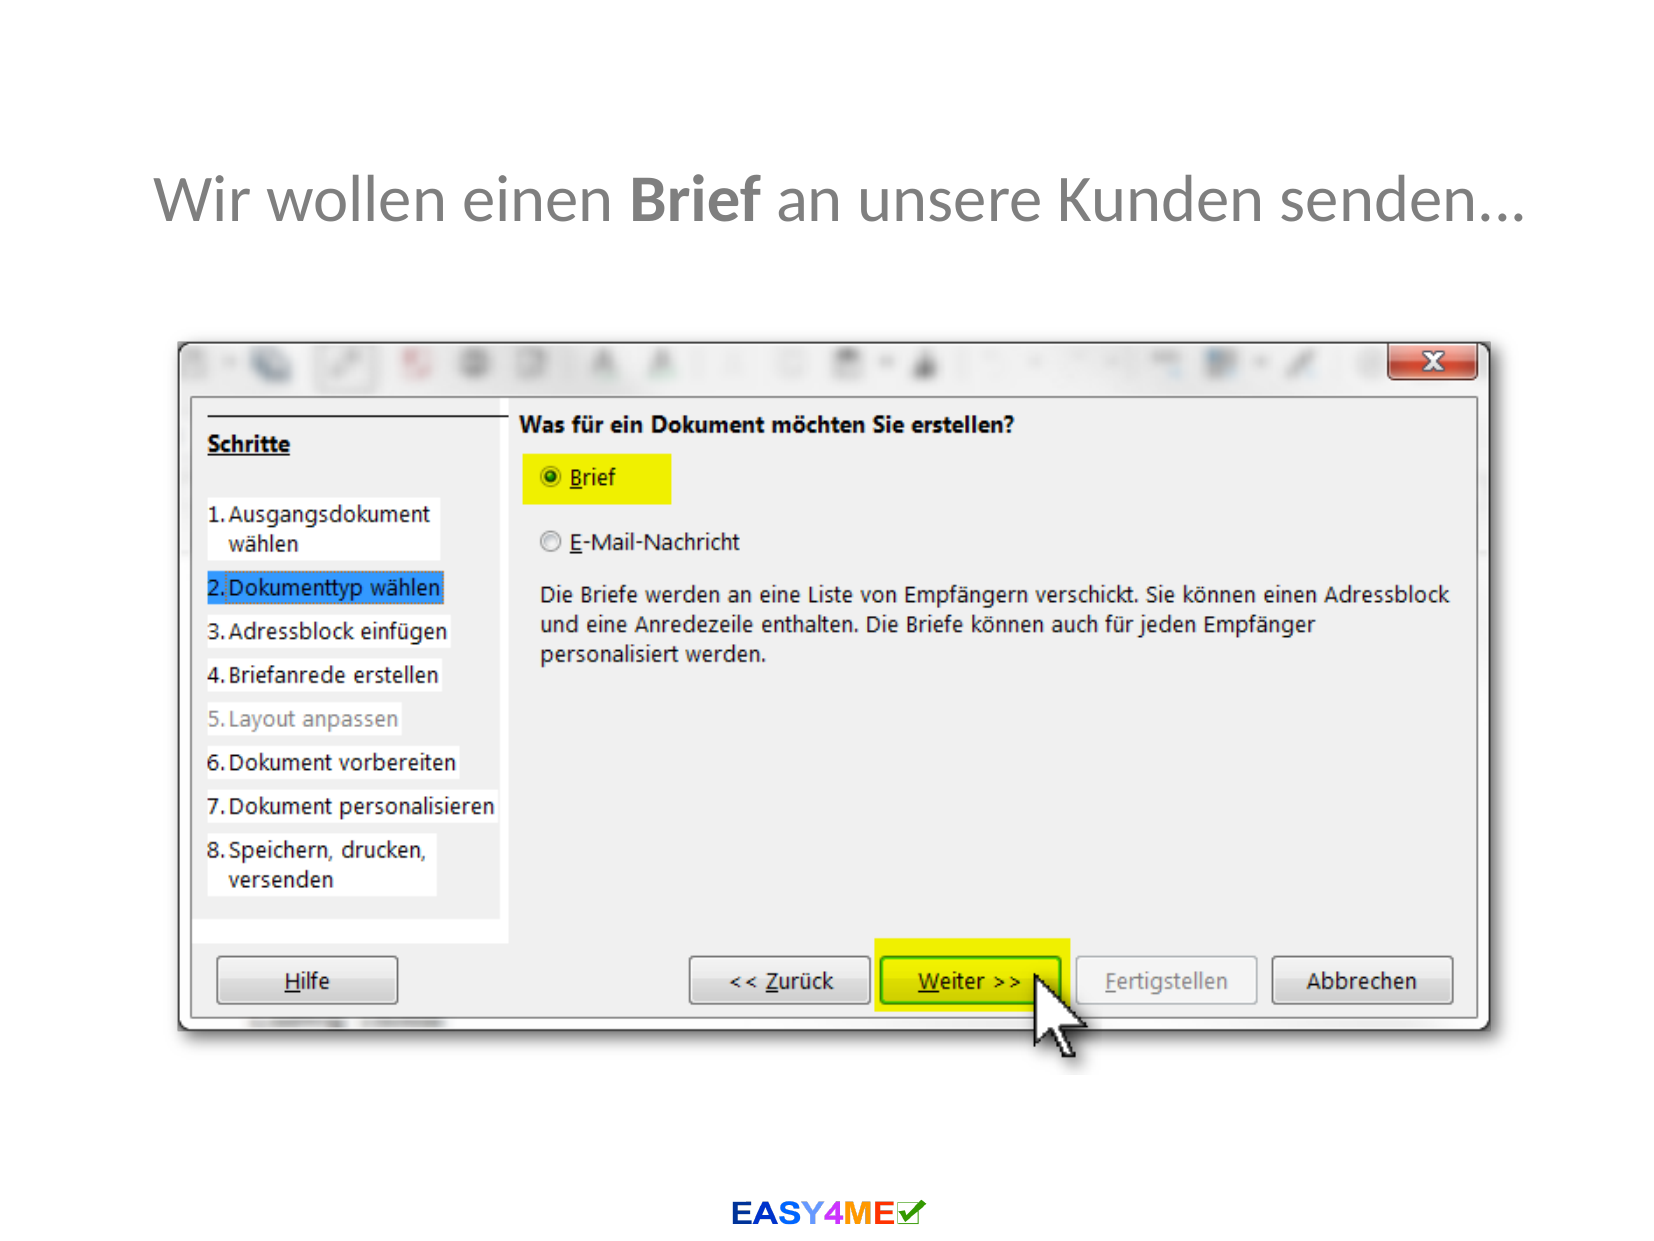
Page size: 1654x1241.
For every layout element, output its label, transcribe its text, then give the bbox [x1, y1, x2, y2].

list Wir wollen einen Brief an unsere Kunden senden... [82, 171, 1571, 1010]
picture [726, 1195, 934, 1229]
picture [159, 323, 1524, 1075]
